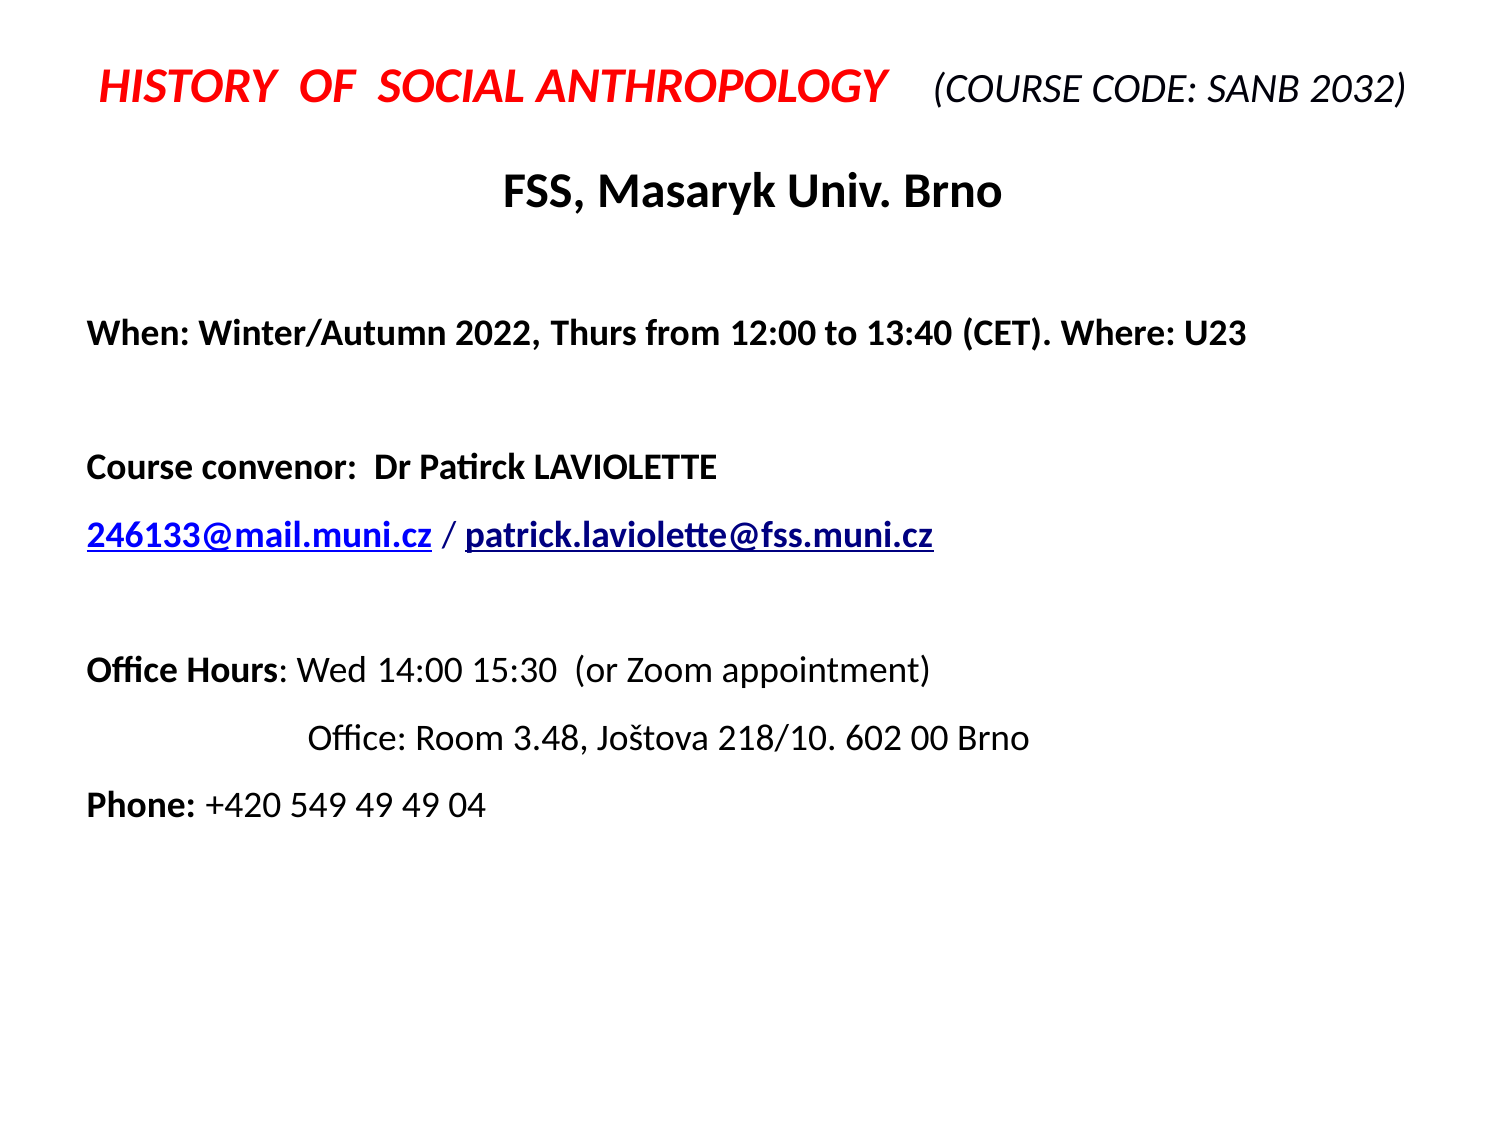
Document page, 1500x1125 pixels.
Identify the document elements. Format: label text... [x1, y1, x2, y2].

text_box History of Social Anthropology (Course Code: SANb 2032) FSS, Masaryk Univ. Brno When: Winter/Autumn 2022, Thurs from 12:00 to 13:40 (CET). Where: U23 Course convenor: Dr Patirck LAVIOLETTE 246133@mail.muni.cz / patrick.laviolette@fss.muni.cz Office Hours: Wed 14:00 15:30 (or Zoom appointment) Office: Room 3.48, Joštova 218/10. 602 00 Brno Phone: +420 549 49 49 04 [71, 15, 1435, 1020]
